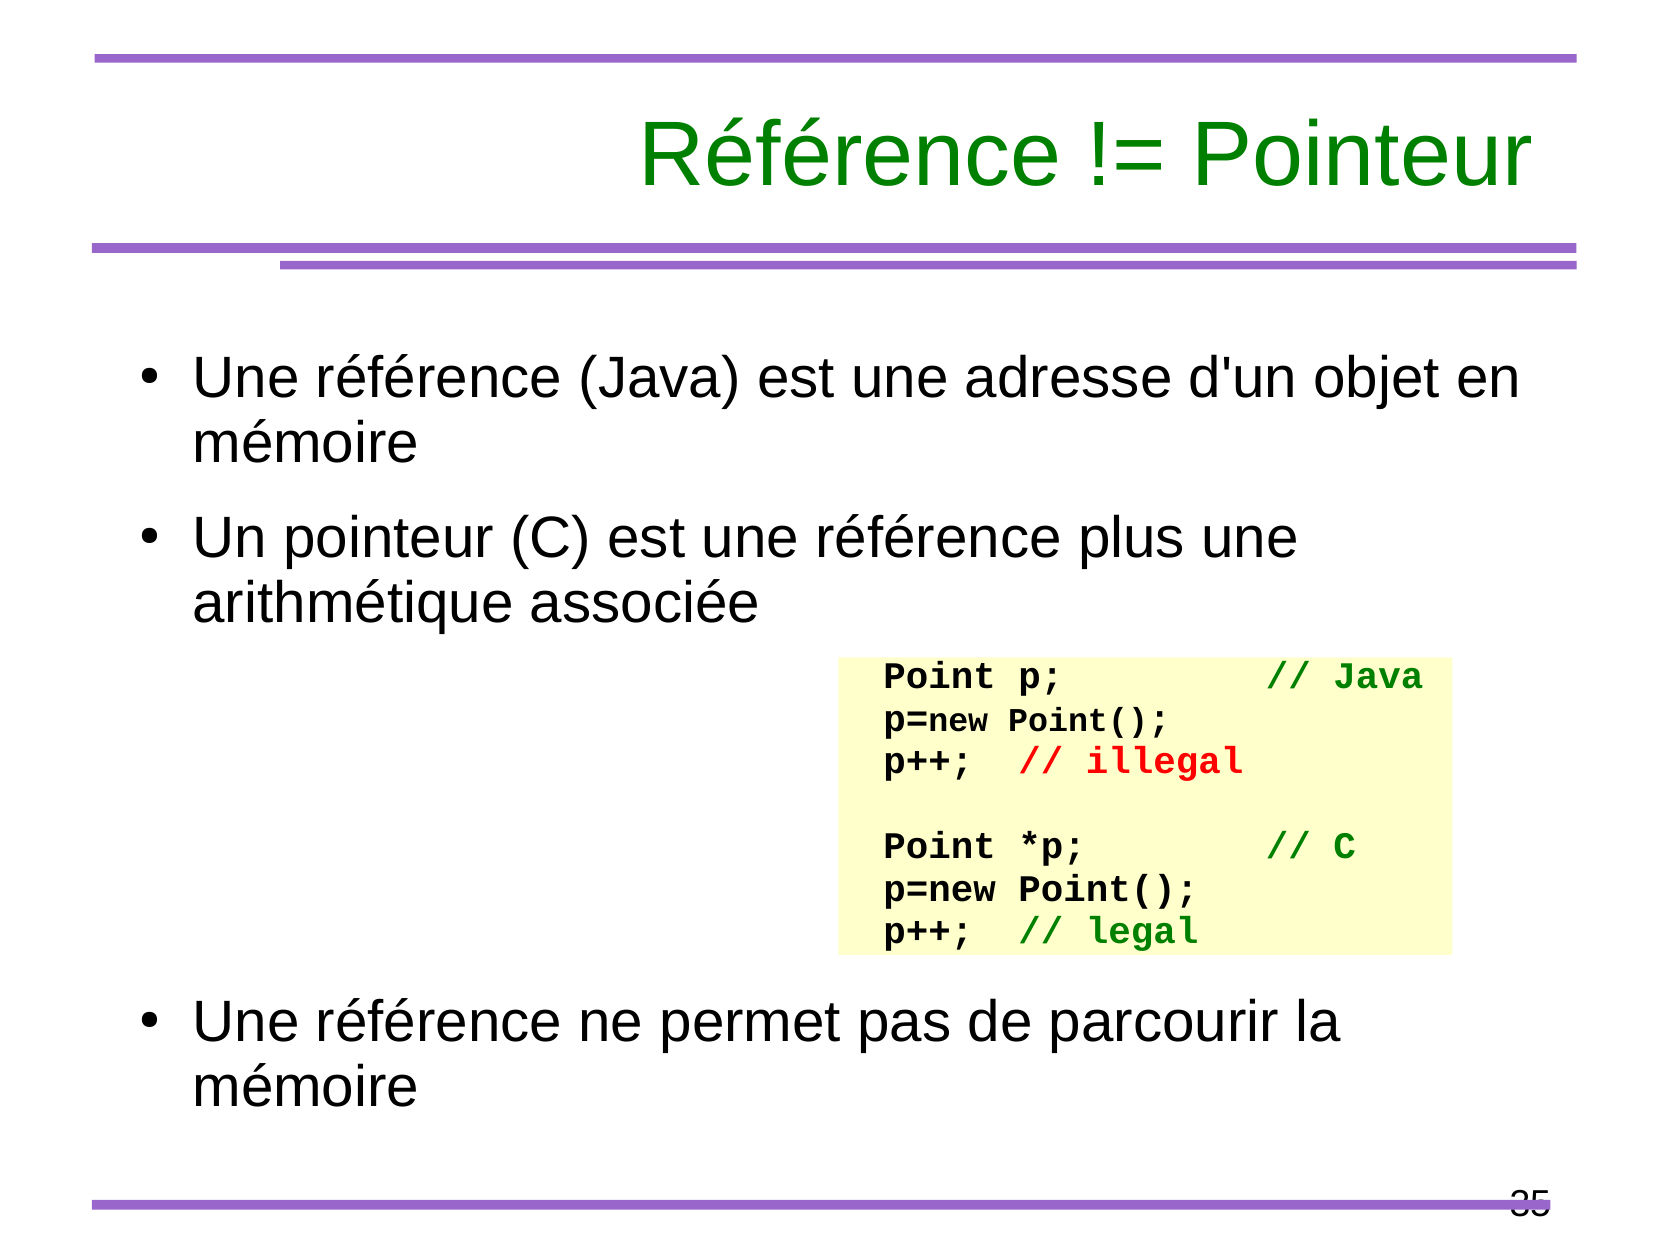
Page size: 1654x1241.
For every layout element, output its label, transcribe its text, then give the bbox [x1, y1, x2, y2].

text_box Point p; // Java p=new Point(); p++; // illegal Point *p; // C p=new Point(); p++; // legal [838, 657, 1453, 955]
title Référence != Pointeur [121, 49, 1534, 257]
list Une référence (Java) est une adresse d'un objet en mémoire Un pointeur (C) est une référence plus une arithmétique associée Une référence ne permet pas de parcourir la mémoire [121, 344, 1534, 1170]
